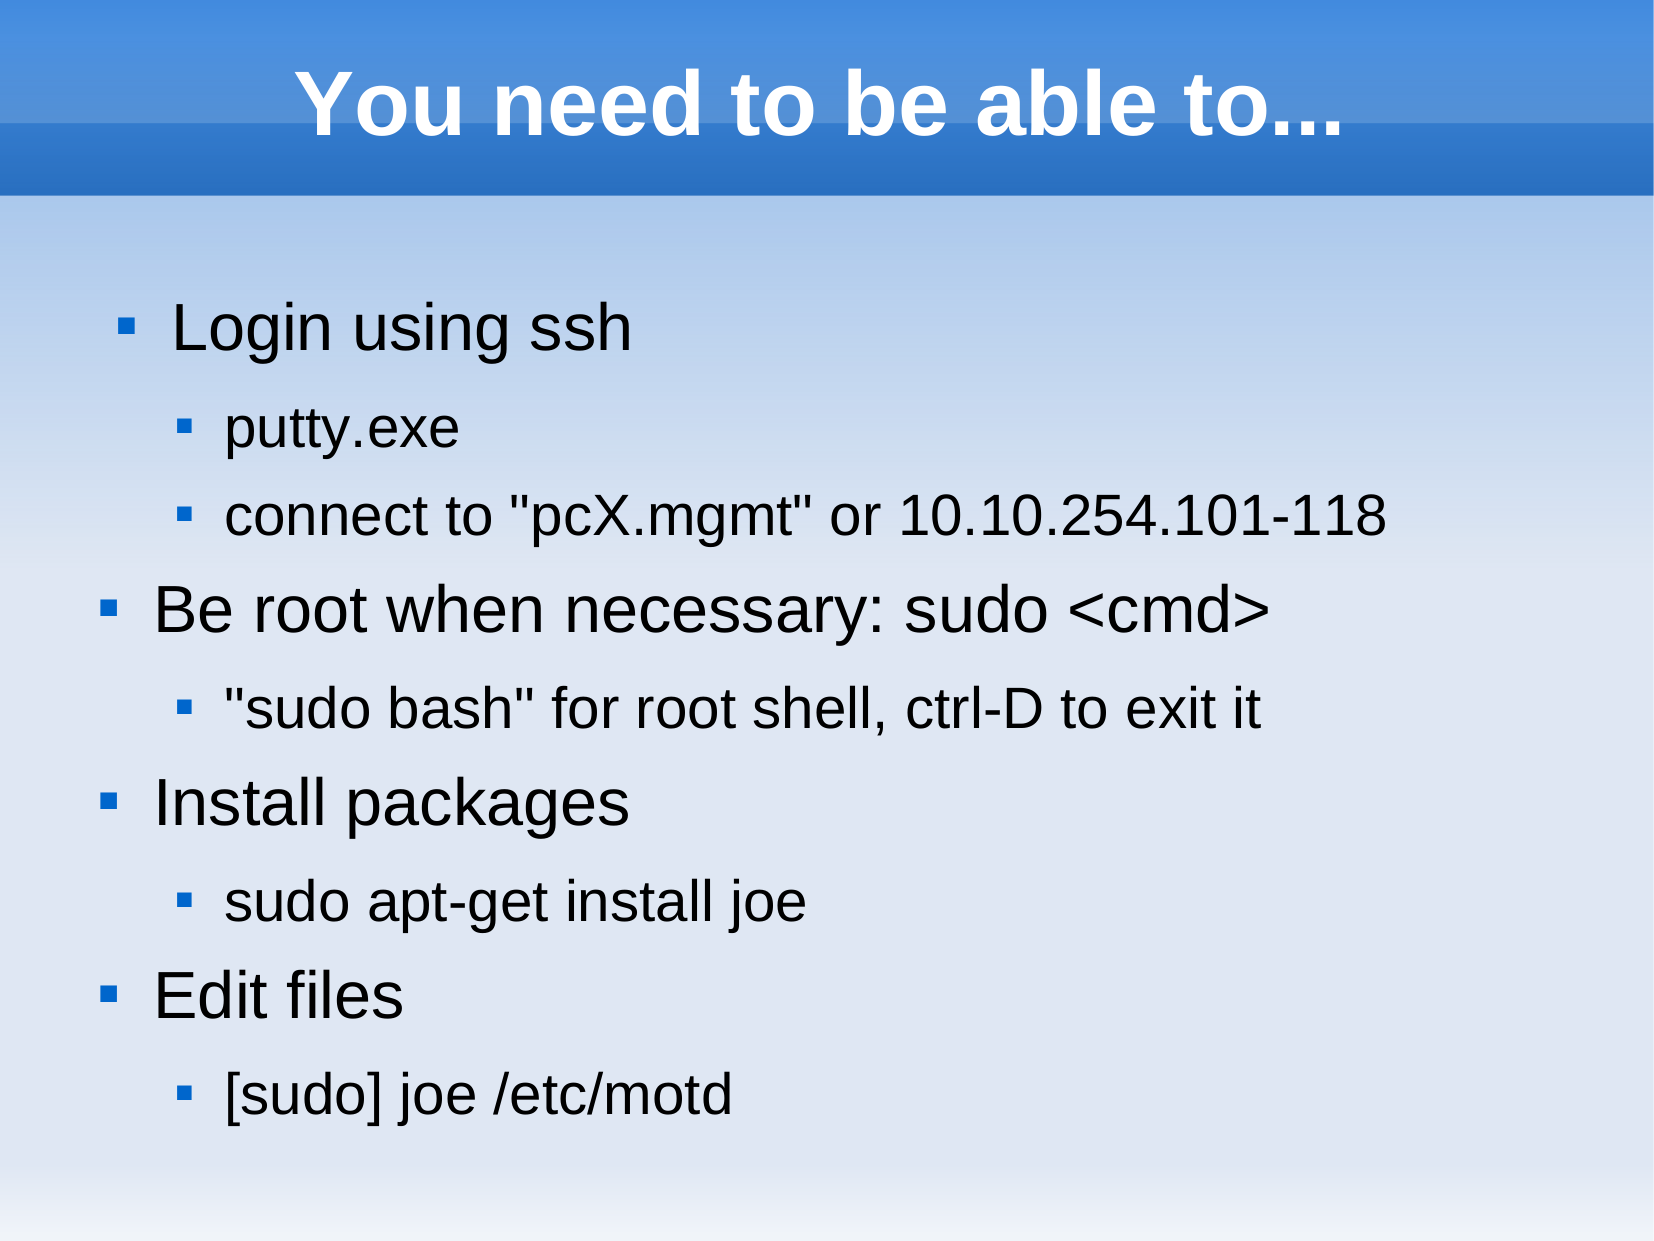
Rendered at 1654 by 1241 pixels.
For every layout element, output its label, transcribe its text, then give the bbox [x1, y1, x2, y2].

title You need to be able to... [76, 0, 1565, 208]
list Login using ssh putty.exe connect to "pcX.mgmt" or 10.10.254.101-118 Be root when necessary: sudo <cmd> "sudo bash" for root shell, ctrl-D to exit it Install packages sudo apt-get install joe Edit files [sudo] joe /etc/motd [82, 290, 1571, 1128]
picture [0, 0, 1654, 1241]
